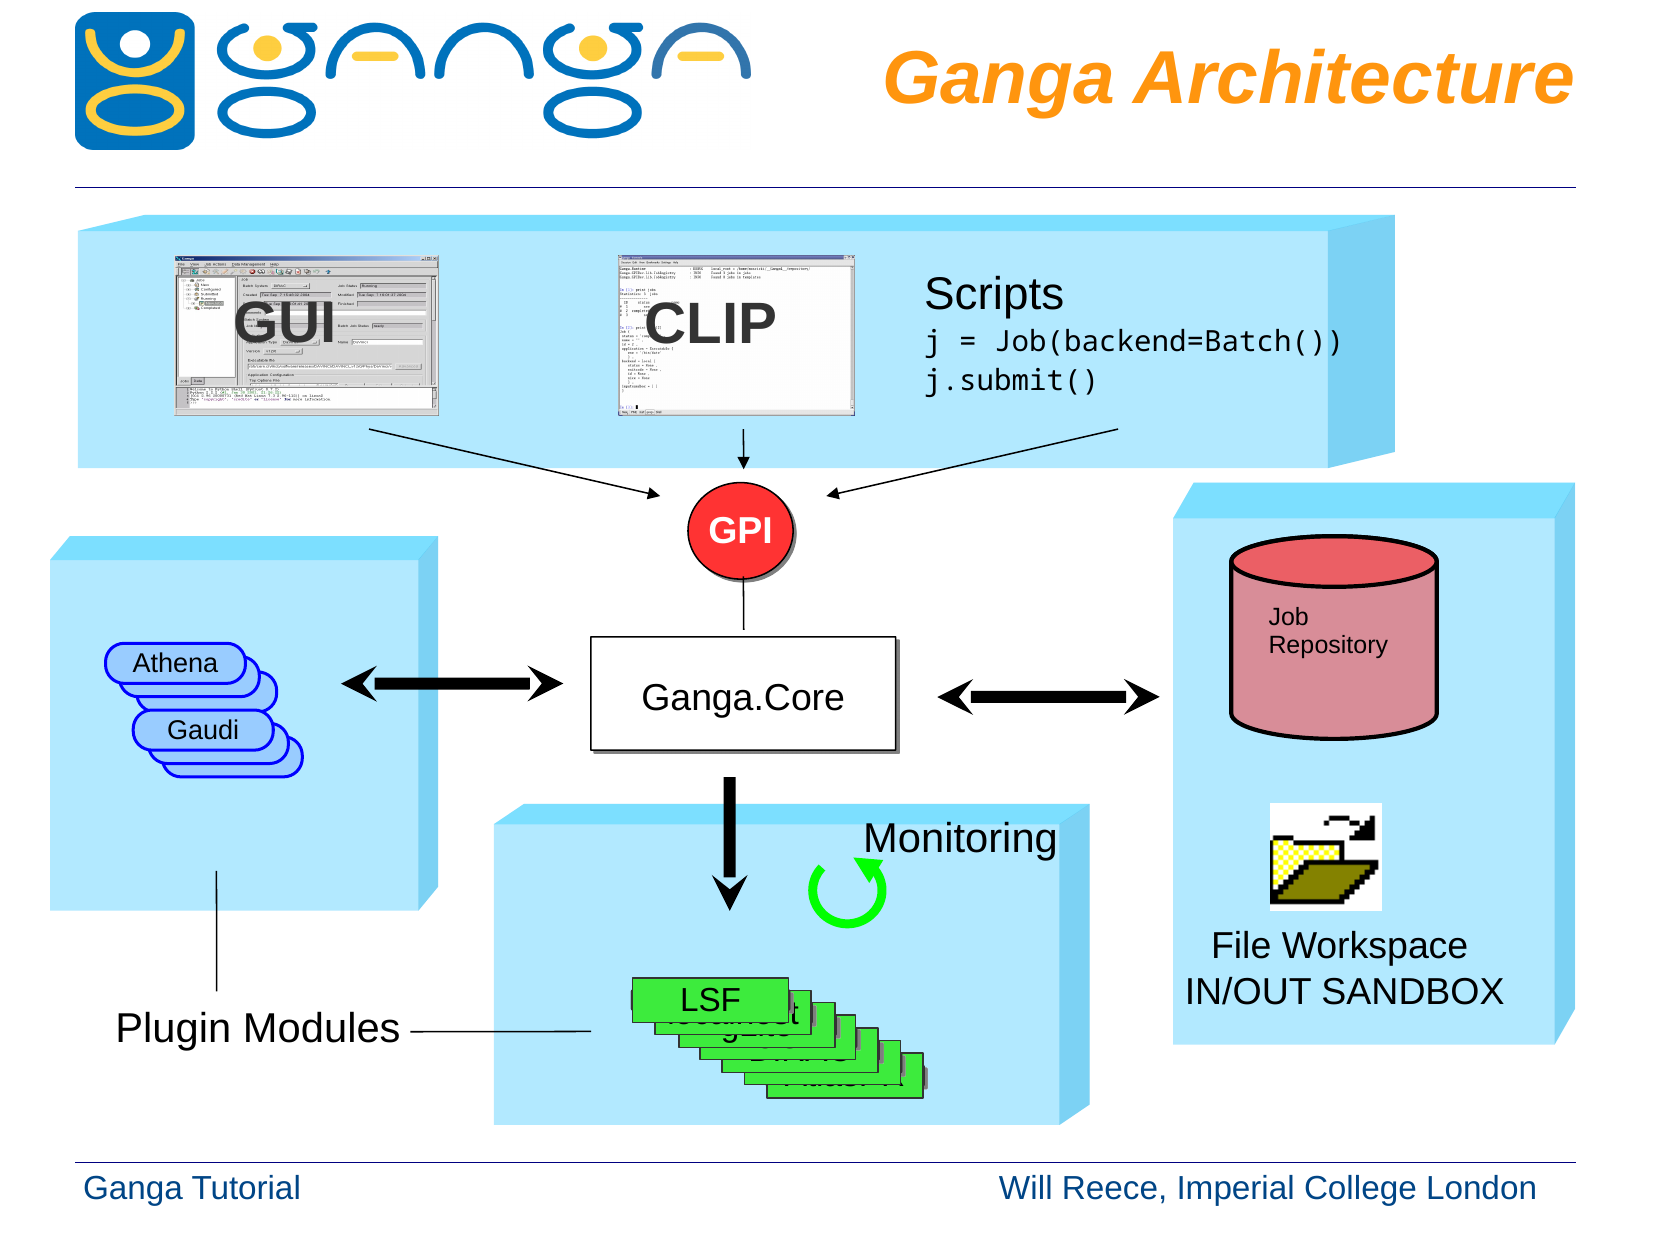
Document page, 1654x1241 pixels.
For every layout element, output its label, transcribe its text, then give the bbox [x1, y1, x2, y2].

text_box [50, 536, 439, 911]
picture [618, 255, 855, 416]
text_box localhost [655, 990, 812, 1035]
text_box Client [77, 231, 1332, 469]
text_box CLIP [644, 290, 792, 379]
text_box GPI [703, 496, 778, 565]
text_box [704, 482, 777, 496]
text_box Athena [112, 646, 239, 680]
text_box Gaudi [140, 713, 267, 747]
text_box Will Reece, Imperial College London [984, 1163, 1553, 1215]
title Ganga Architecture [823, 35, 1635, 120]
text_box DIRAC [722, 1027, 879, 1073]
text_box [77, 214, 1395, 261]
text_box GUI [217, 289, 415, 388]
text_box Monitoring [831, 814, 1091, 871]
text_box [493, 803, 1090, 1125]
picture [1270, 803, 1382, 911]
text_box LCG2 [699, 1014, 856, 1060]
text_box Job Repository [1268, 603, 1423, 669]
picture [174, 255, 439, 416]
text_box DIAL [744, 1040, 901, 1085]
text_box gLite [678, 1002, 836, 1048]
text_box [687, 496, 794, 580]
text_box AtlasPR [767, 1053, 924, 1098]
text_box [1173, 482, 1576, 1045]
text_box Plugin Modules [64, 1004, 453, 1061]
text_box File Workspace IN/OUT SANDBOX [1145, 924, 1534, 1024]
text_box Scripts j = Job(backend=Batch()) j.submit() [909, 261, 1460, 416]
picture [75, 12, 751, 151]
text_box Ganga Tutorial [68, 1162, 317, 1215]
text_box LSF [632, 977, 789, 1023]
text_box Ganga.Core [590, 636, 896, 751]
text_box [1332, 416, 1395, 468]
